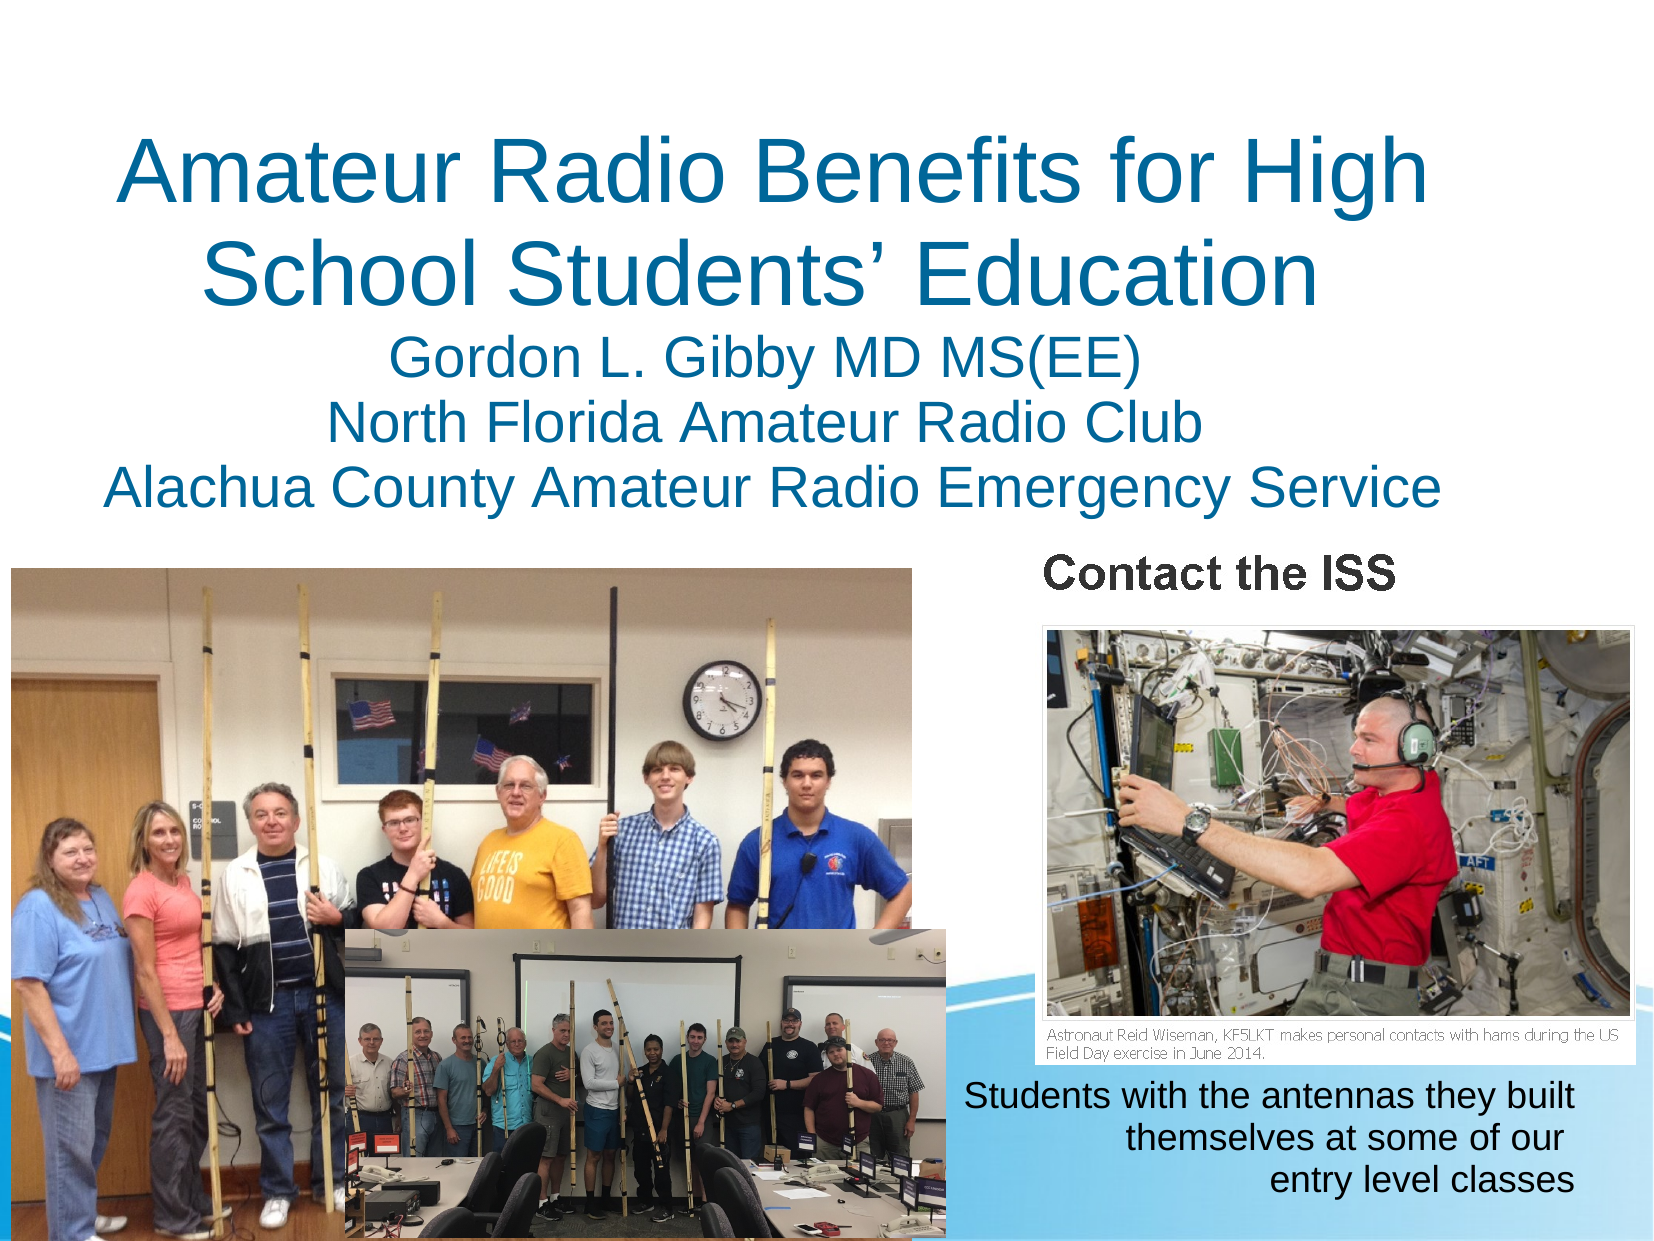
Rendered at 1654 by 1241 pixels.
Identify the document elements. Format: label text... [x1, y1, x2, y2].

text_box Students with the antennas they built themselves at some of our entry level classes [946, 1065, 1591, 1176]
title Amateur Radio Benefits for High School Students’ Education Gordon L. Gibby MD MS(EE) North Florida Amateur Radio Club Alachua County Amateur Radio Emergency Service [30, 15, 1519, 621]
picture [0, 545, 1654, 1241]
